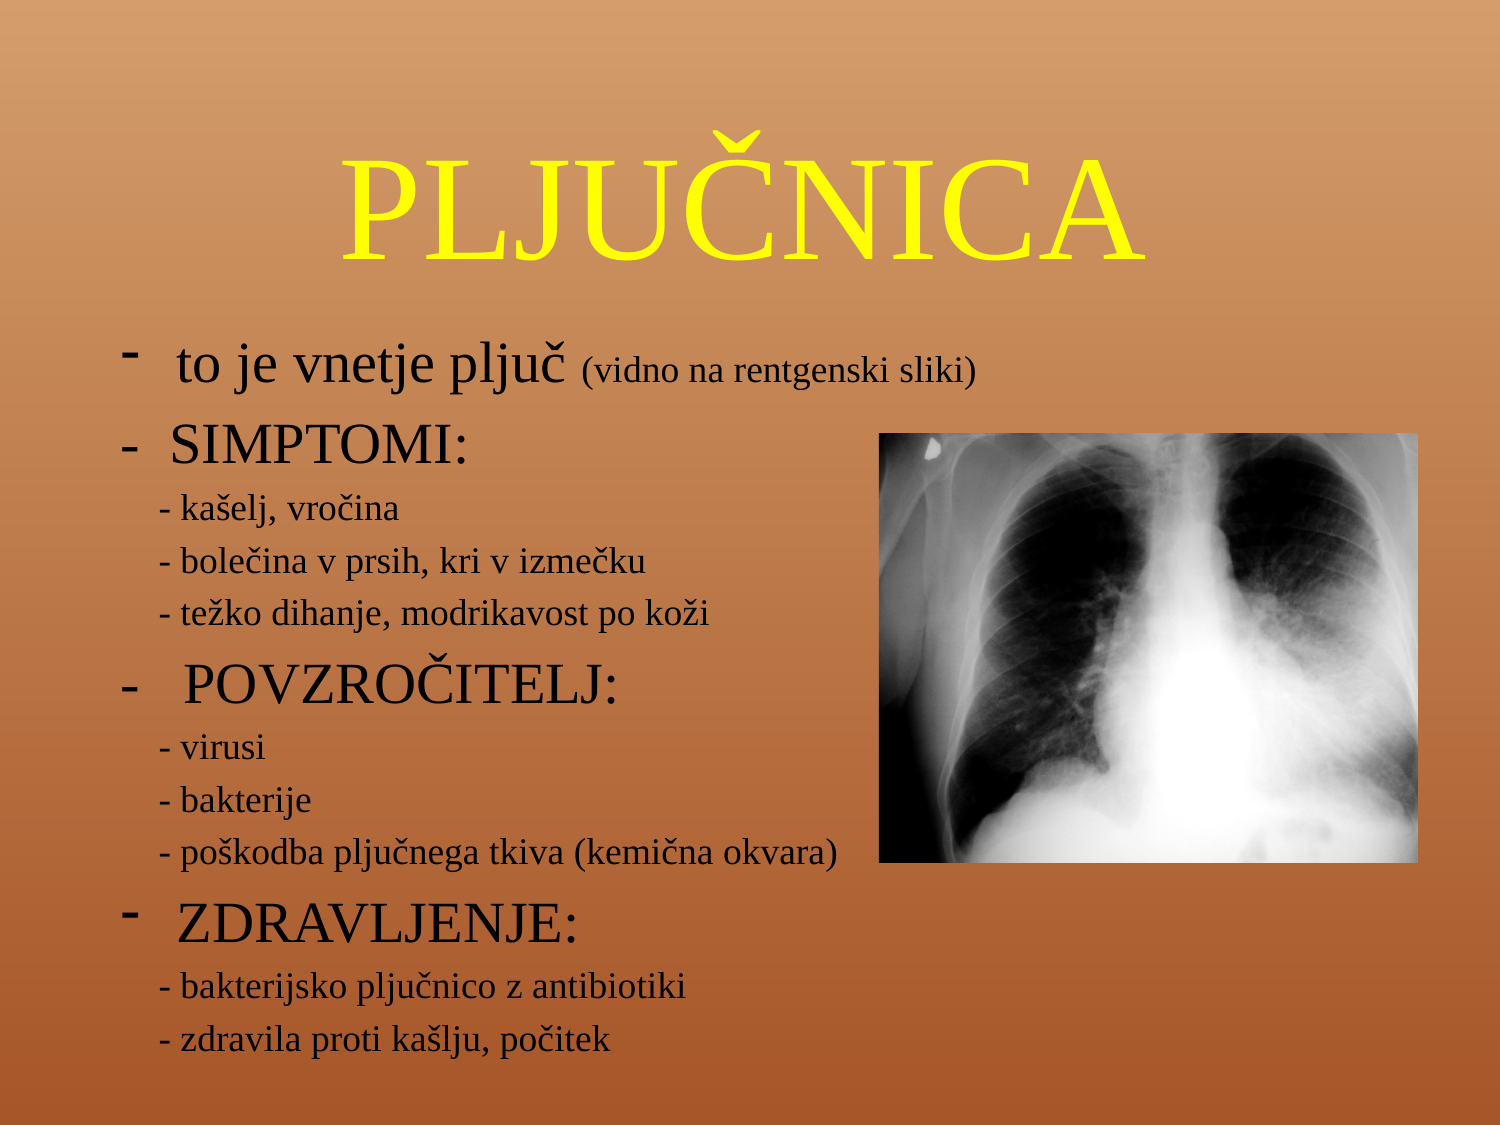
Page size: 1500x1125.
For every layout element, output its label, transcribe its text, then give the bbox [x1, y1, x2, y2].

list to je vnetje pljuč (vidno na rentgenski sliki) - SIMPTOMI: - kašelj, vročina - bolečina v prsih, kri v izmečku - težko dihanje, modrikavost po koži - POVZROČITELJ: - virusi - bakterije - poškodba pljučnega tkiva (kemična okvara) ZDRAVLJENJE: - bakterijsko pljučnico z antibiotiki - zdravila proti kašlju, počitek [105, 316, 1381, 1125]
title PLJUČNICA [105, 105, 1381, 293]
picture [878, 433, 1418, 863]
